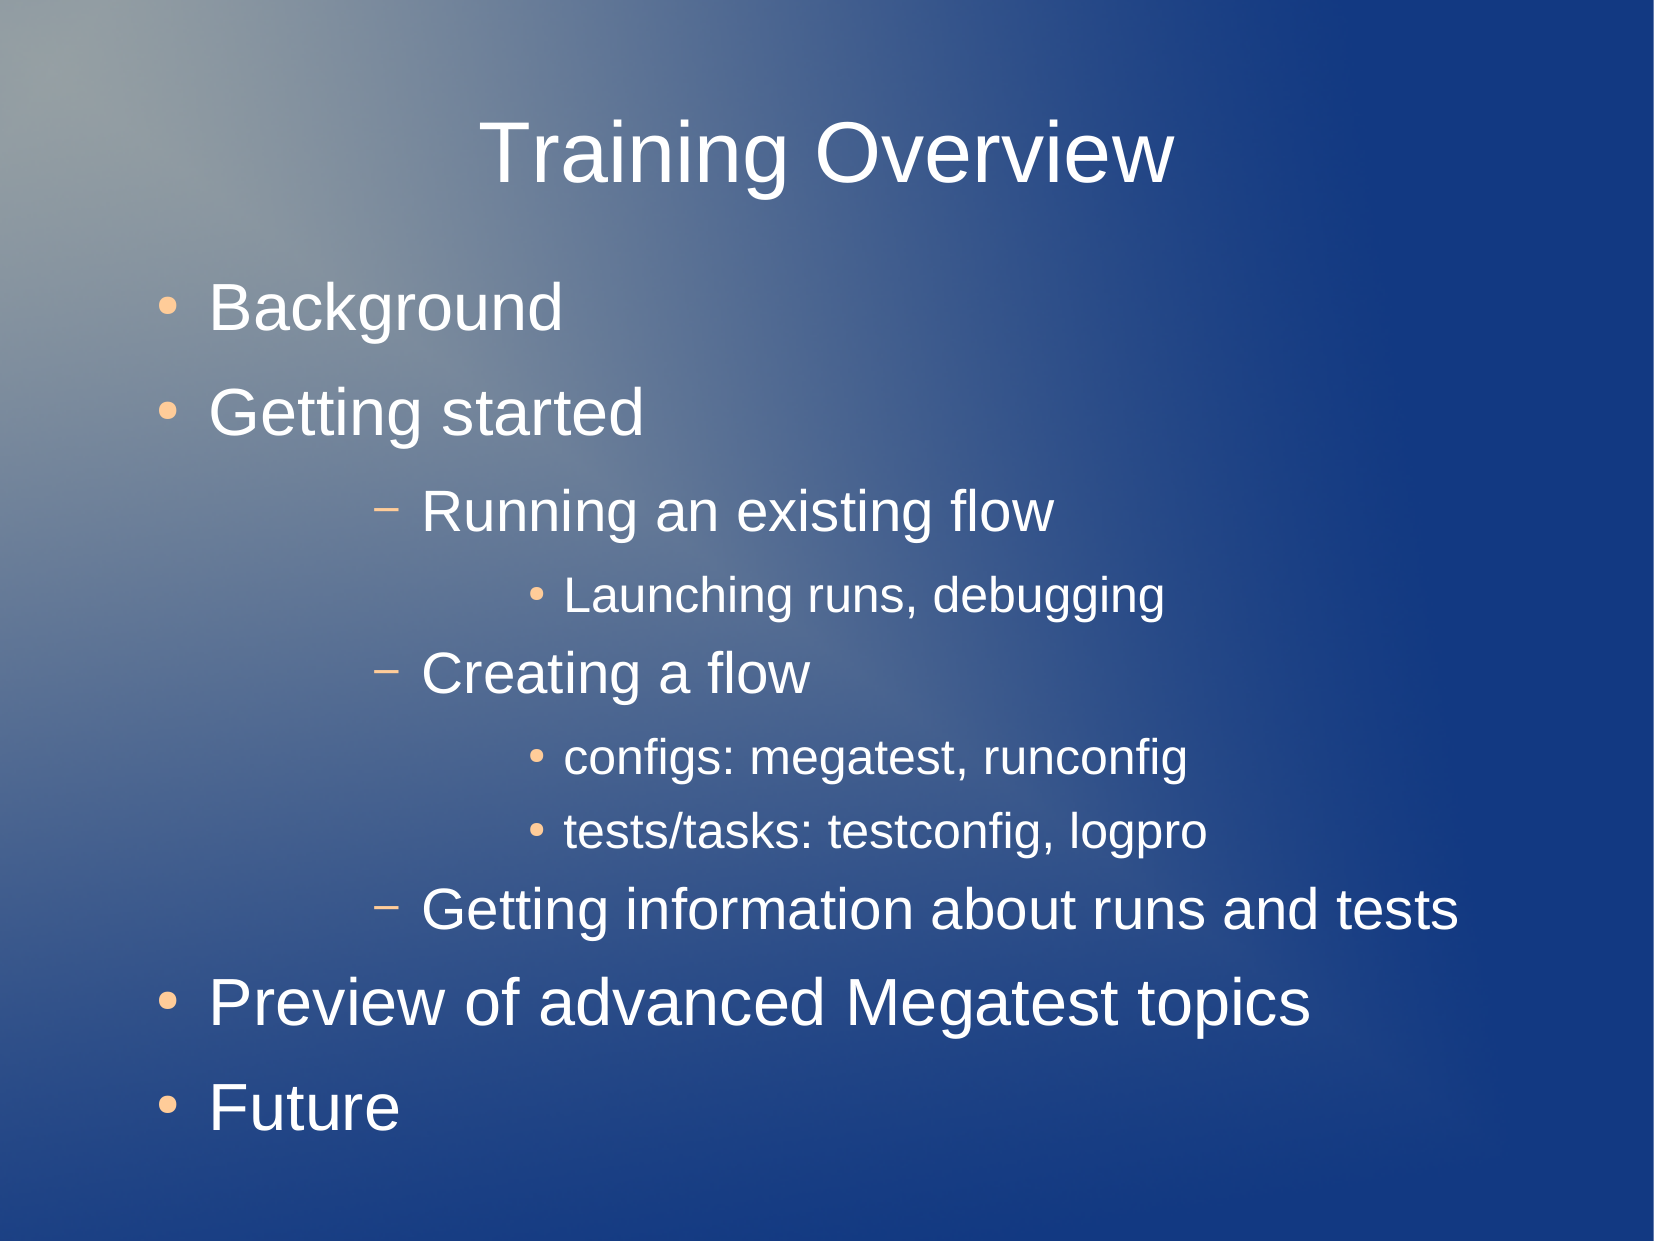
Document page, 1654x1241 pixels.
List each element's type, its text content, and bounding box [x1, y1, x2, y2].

list Background Getting started Running an existing flow Launching runs, debugging Creating a flow configs: megatest, runconfig tests/tasks: testconfig, logpro Getting information about runs and tests Preview of advanced Megatest topics Future [138, 270, 1497, 1145]
picture [0, 0, 1654, 1241]
title Training Overview [82, 49, 1571, 257]
